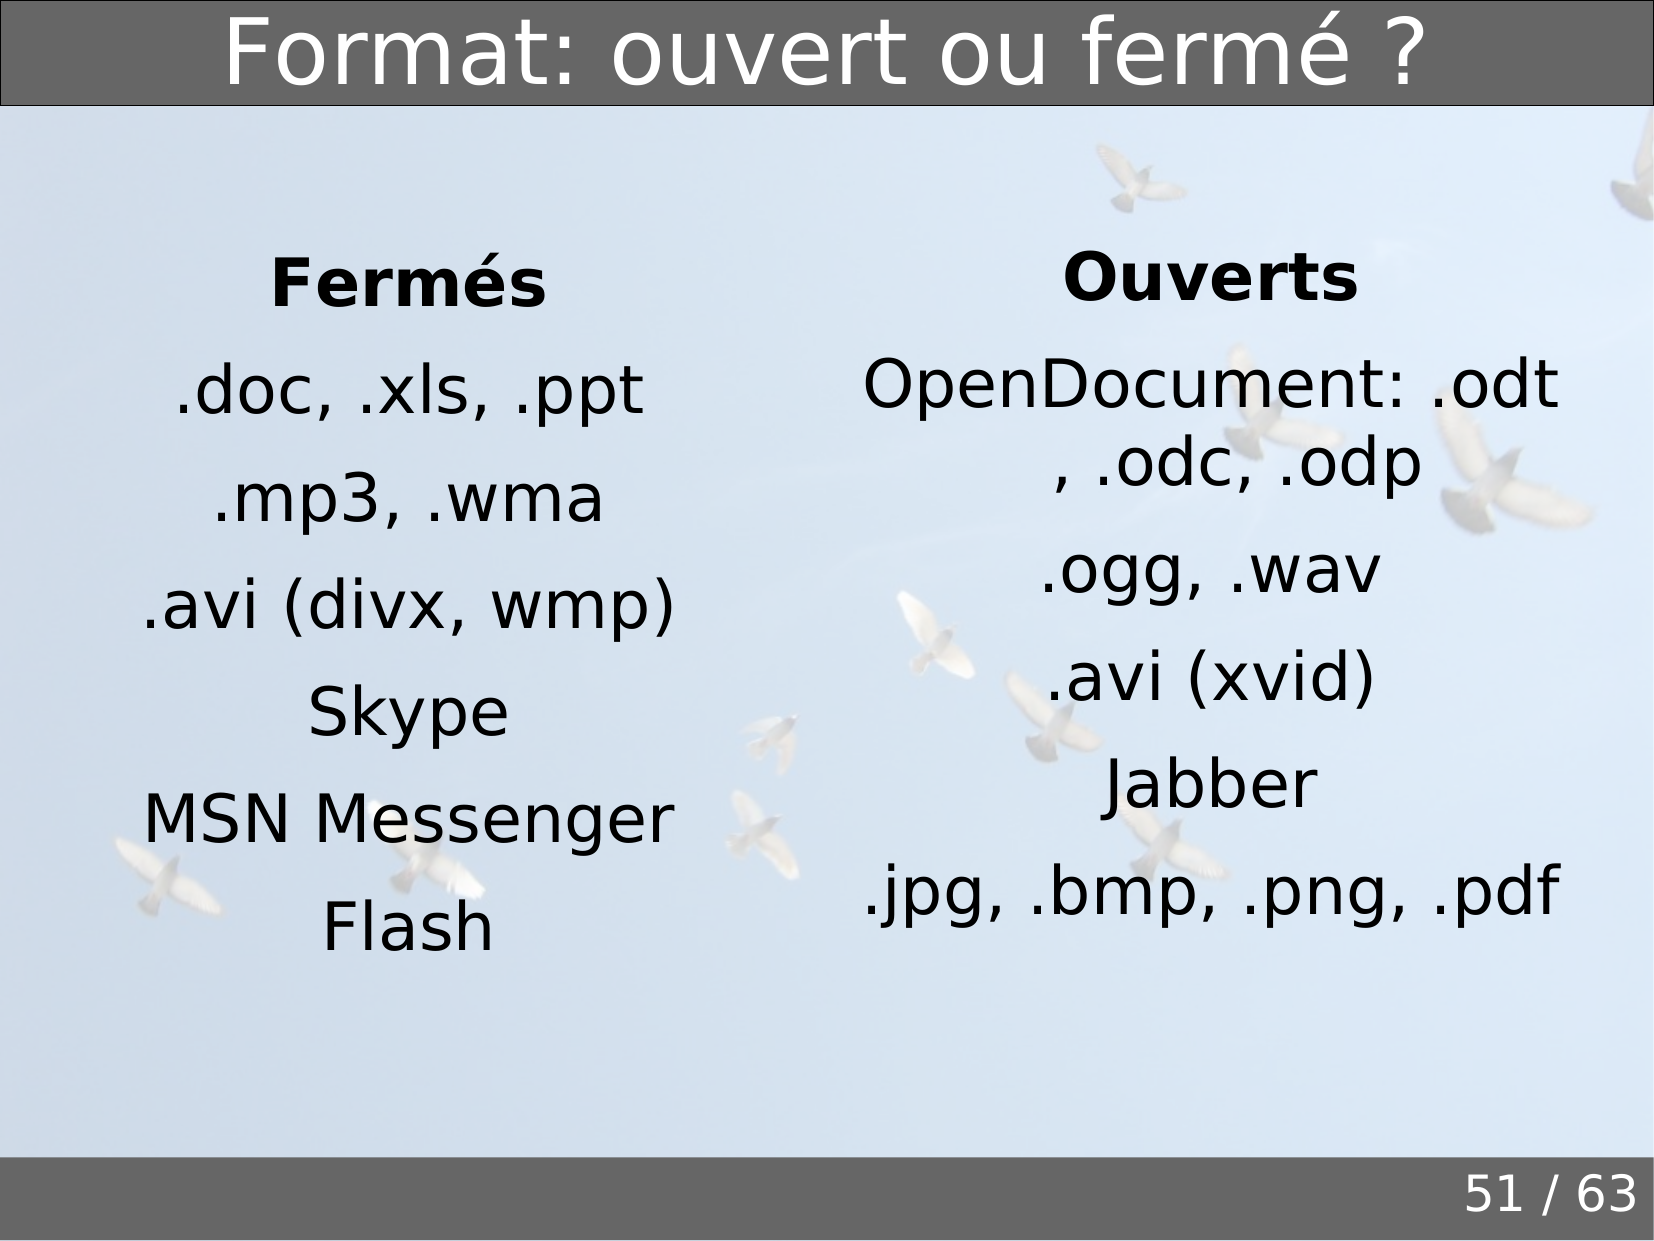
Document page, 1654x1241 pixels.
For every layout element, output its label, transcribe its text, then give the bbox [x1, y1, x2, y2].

title Format: ouvert ou fermé ? [0, 0, 1654, 107]
list Fermés .doc, .xls, .ppt .mp3, .wma .avi (divx, wmp) Skype MSN Messenger Flash [37, 244, 764, 1049]
list Ouverts OpenDocument: .odt, .odc, .odp .ogg, .wav .avi (xvid) Jabber .jpg, .bmp, .png, .pdf [839, 238, 1566, 1043]
